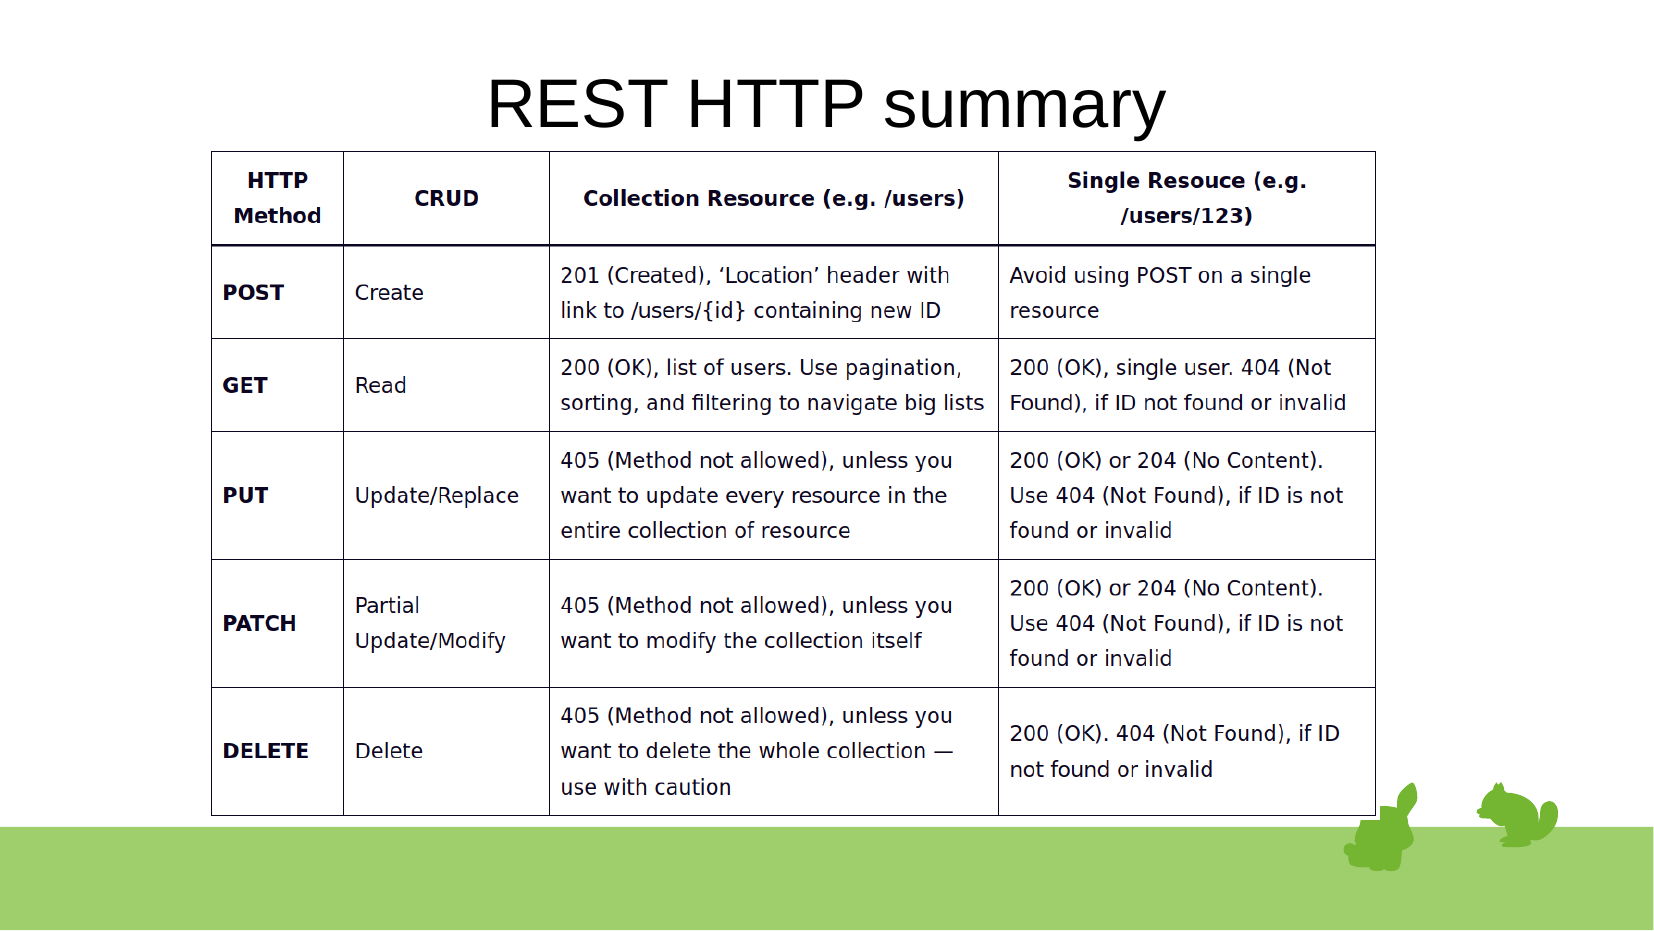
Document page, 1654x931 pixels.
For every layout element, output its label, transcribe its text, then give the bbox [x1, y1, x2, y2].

picture [206, 147, 1380, 820]
title REST HTTP summary [88, 29, 1565, 178]
